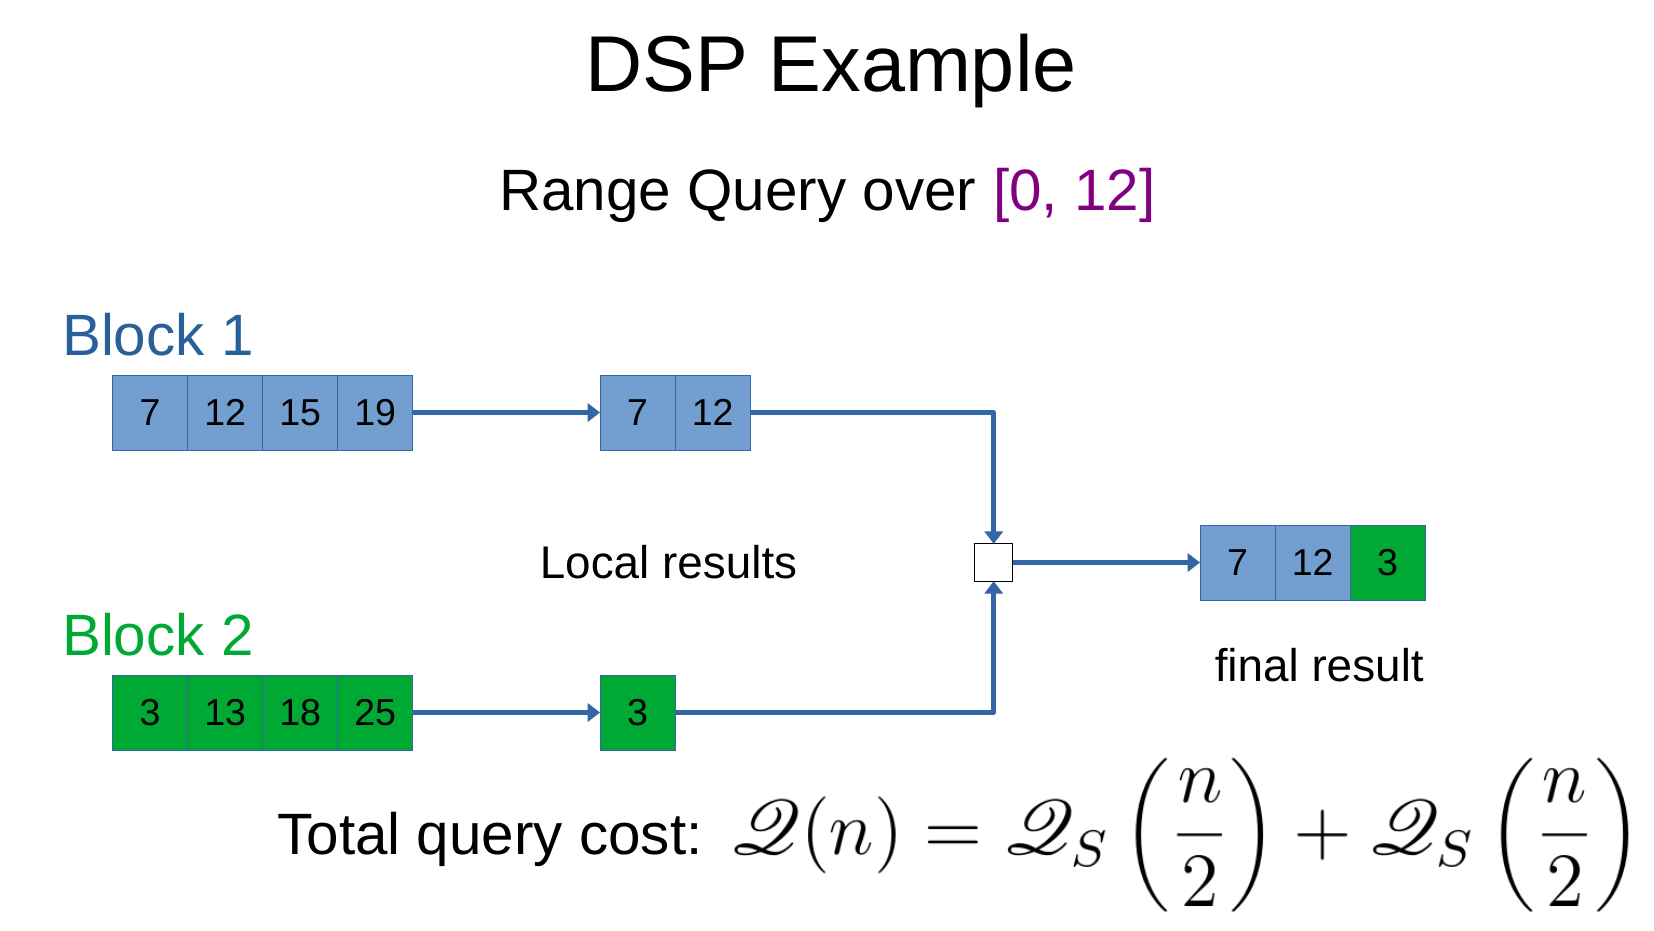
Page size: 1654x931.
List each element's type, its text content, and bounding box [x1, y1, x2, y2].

text_box 7 [600, 375, 676, 451]
text_box Local results [525, 529, 812, 596]
text_box 3 [1350, 525, 1426, 601]
text_box 7 [112, 376, 188, 451]
text_box 3 [600, 675, 676, 751]
text_box 13 [187, 676, 263, 751]
text_box 25 [338, 675, 413, 751]
picture [712, 739, 1651, 931]
text_box 3 [112, 676, 187, 751]
text_box final result [1200, 632, 1463, 739]
text_box Block 1 [47, 295, 269, 376]
text_box Block 2 [47, 595, 269, 676]
text_box 12 [188, 376, 262, 451]
text_box Range Query over [0, 12] [484, 150, 1169, 263]
text_box 18 [263, 675, 338, 751]
text_box 12 [676, 375, 751, 451]
text_box 15 [262, 375, 338, 451]
title DSP Example [86, 0, 1576, 142]
text_box 12 [1276, 525, 1350, 601]
text_box Total query cost: [262, 794, 717, 875]
text_box 7 [1200, 525, 1276, 601]
text_box 19 [338, 375, 413, 451]
text_box [974, 543, 1013, 582]
